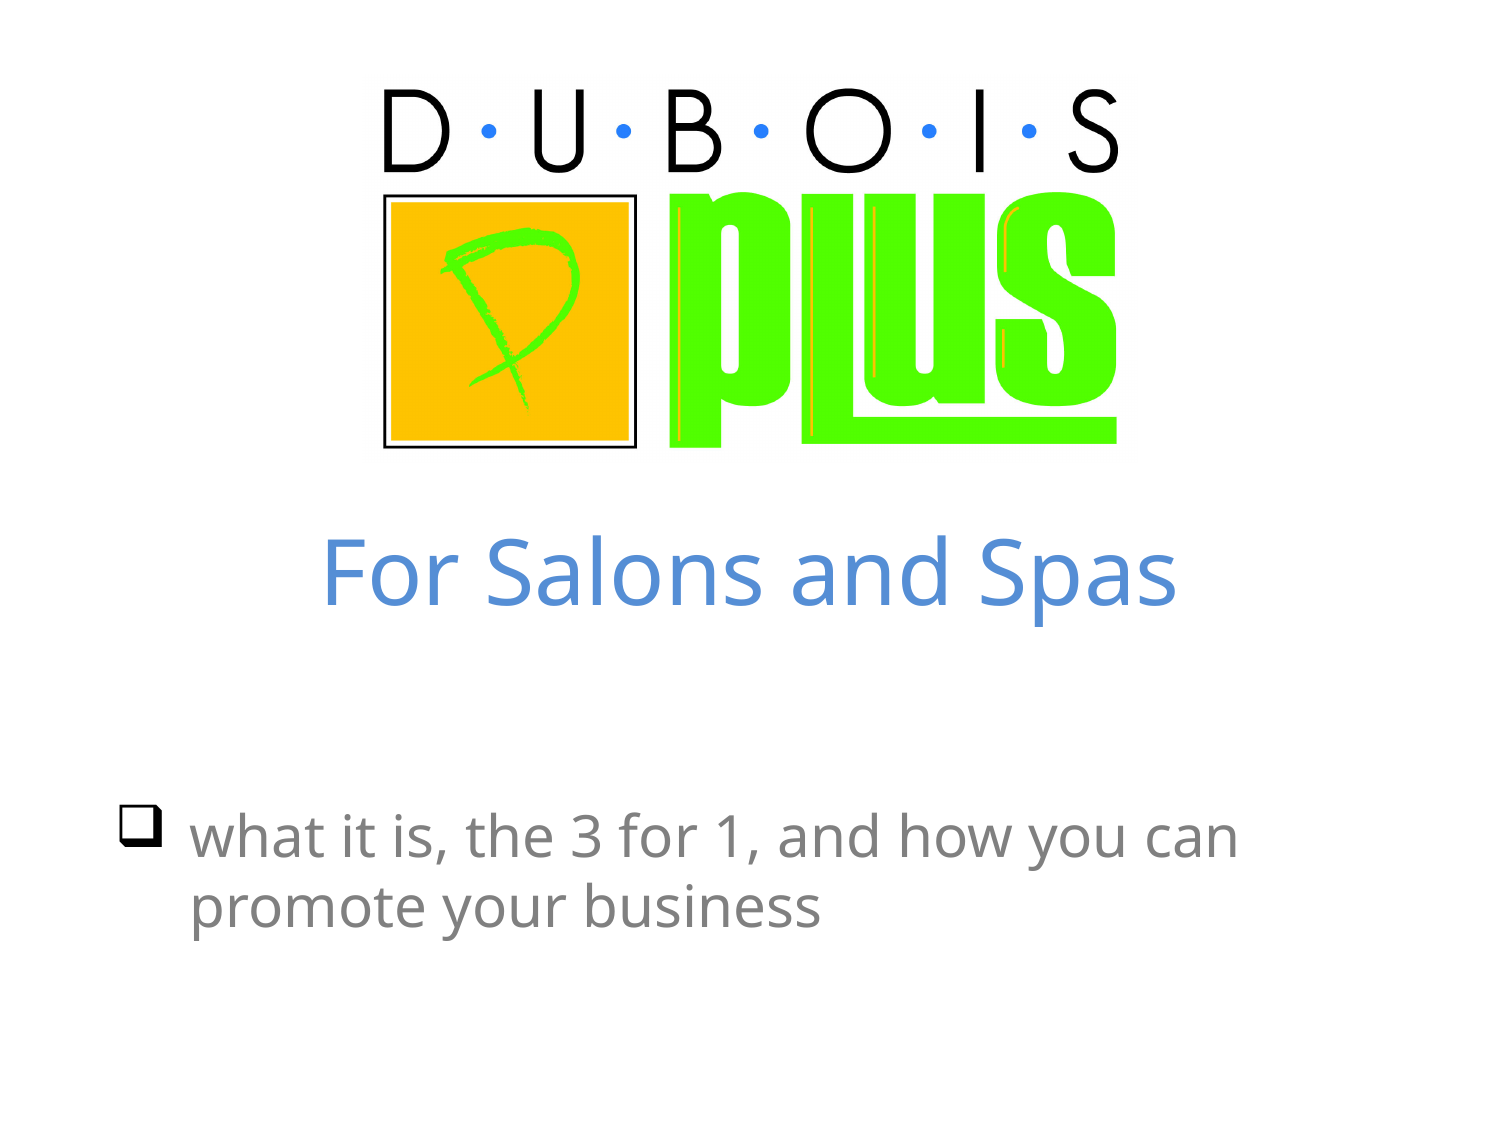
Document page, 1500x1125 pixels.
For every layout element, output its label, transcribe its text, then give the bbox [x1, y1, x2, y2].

picture [362, 74, 1138, 463]
text_box what it is, the 3 for 1, and how you can promote your business [99, 774, 1450, 963]
title For Salons and Spas [75, 474, 1425, 663]
